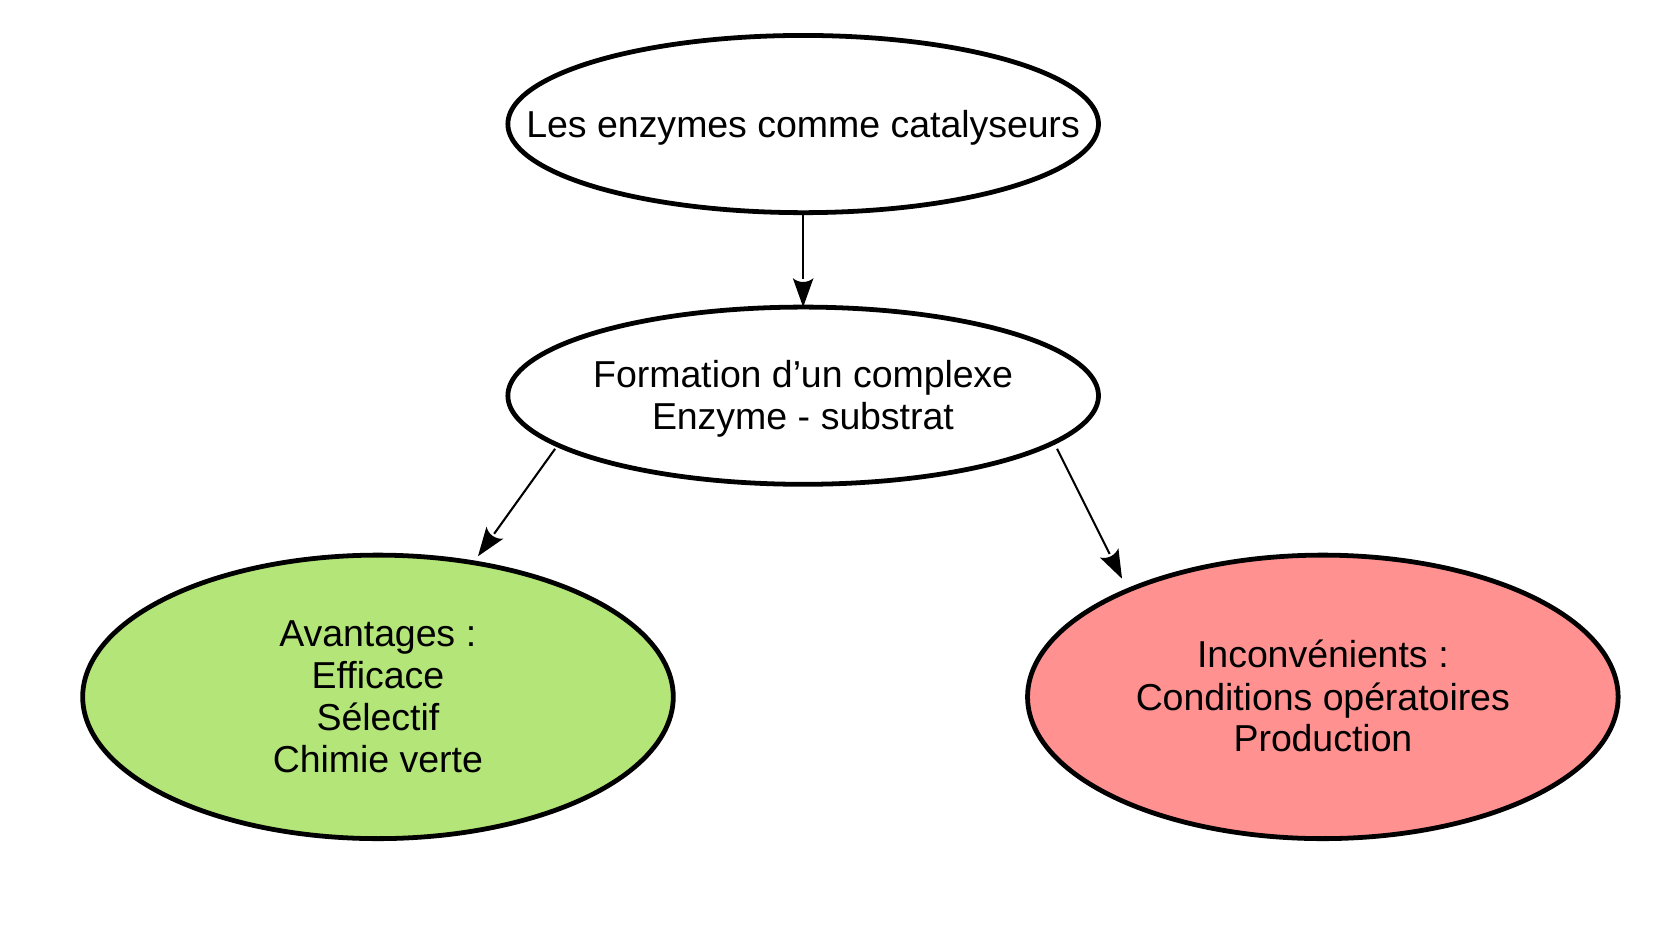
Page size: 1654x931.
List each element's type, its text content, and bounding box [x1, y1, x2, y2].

text_box Formation d’un complexe Enzyme - substrat [507, 307, 1099, 485]
text_box Inconvénients : Conditions opératoires Production [1027, 555, 1619, 839]
text_box Les enzymes comme catalyseurs [507, 35, 1099, 213]
text_box Avantages : Efficace Sélectif Chimie verte [82, 555, 674, 839]
